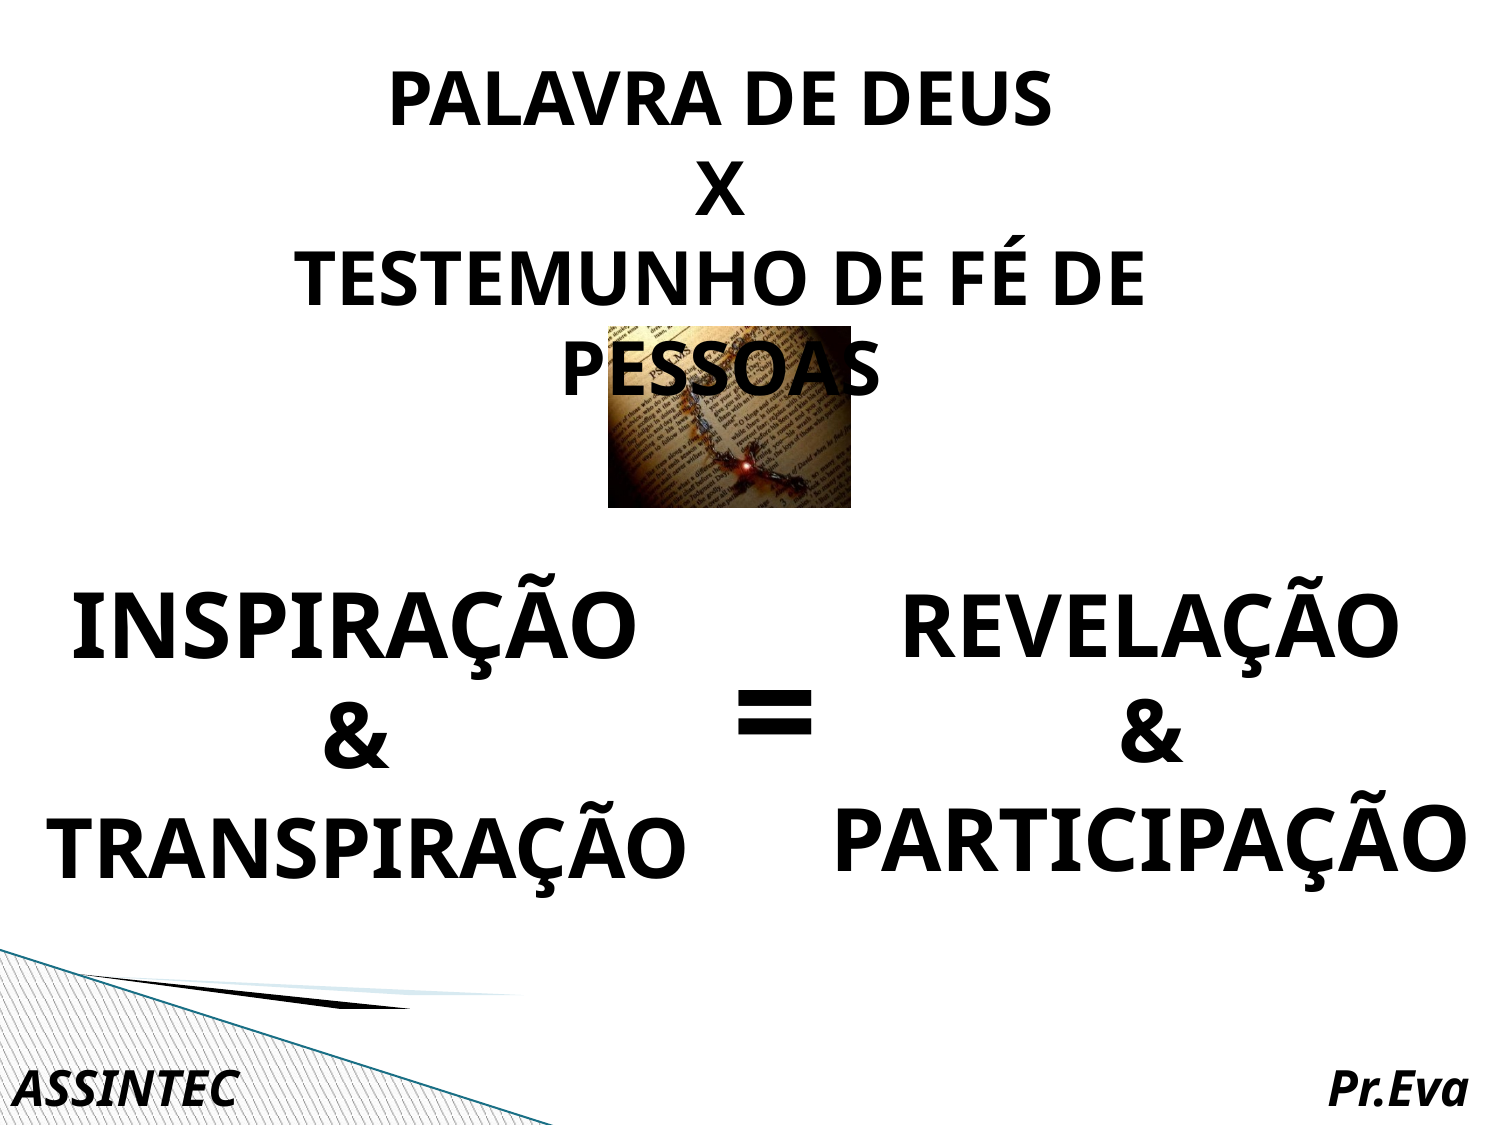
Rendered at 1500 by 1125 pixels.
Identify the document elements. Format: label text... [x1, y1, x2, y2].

picture [0, 952, 304, 1049]
picture [608, 418, 851, 508]
text_box INSPIRAÇÃO & TRANSPIRAÇÃO [5, 559, 707, 905]
text_box = [717, 608, 763, 804]
text_box PALAVRA DE DEUS X TESTEMUNHO DE FÉ DE PESSOAS [112, 42, 1329, 418]
text_box REVELAÇÃO & PARTICIPAÇÃO [800, 562, 1500, 897]
text_box ASSINTEC [0, 1049, 384, 1125]
picture [384, 1074, 543, 1125]
text_box Pr.Evandro [1312, 1049, 1500, 1125]
